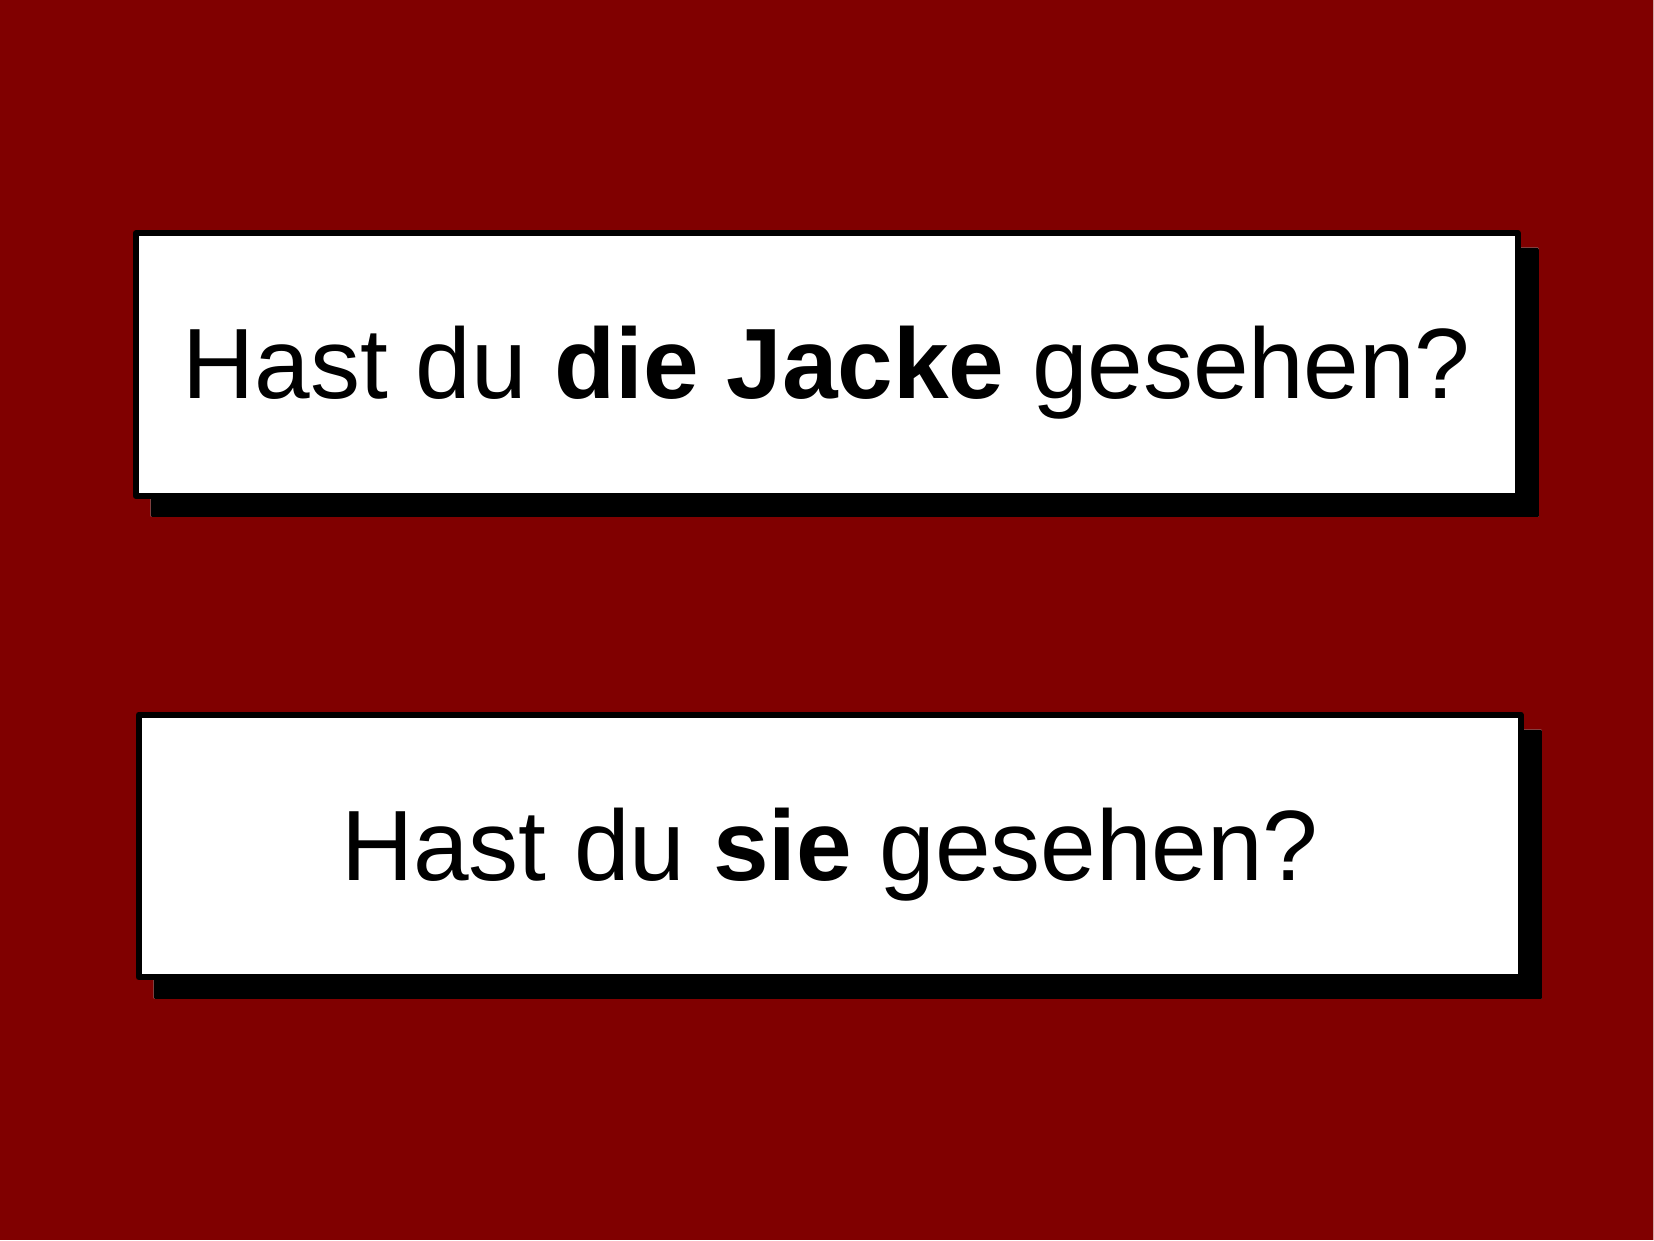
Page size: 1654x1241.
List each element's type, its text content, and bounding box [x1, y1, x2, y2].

text_box Hast du sie gesehen? [168, 782, 1492, 910]
text_box Hast du die Jacke gesehen? [165, 301, 1489, 428]
text_box [138, 714, 1521, 978]
text_box [135, 233, 1518, 497]
